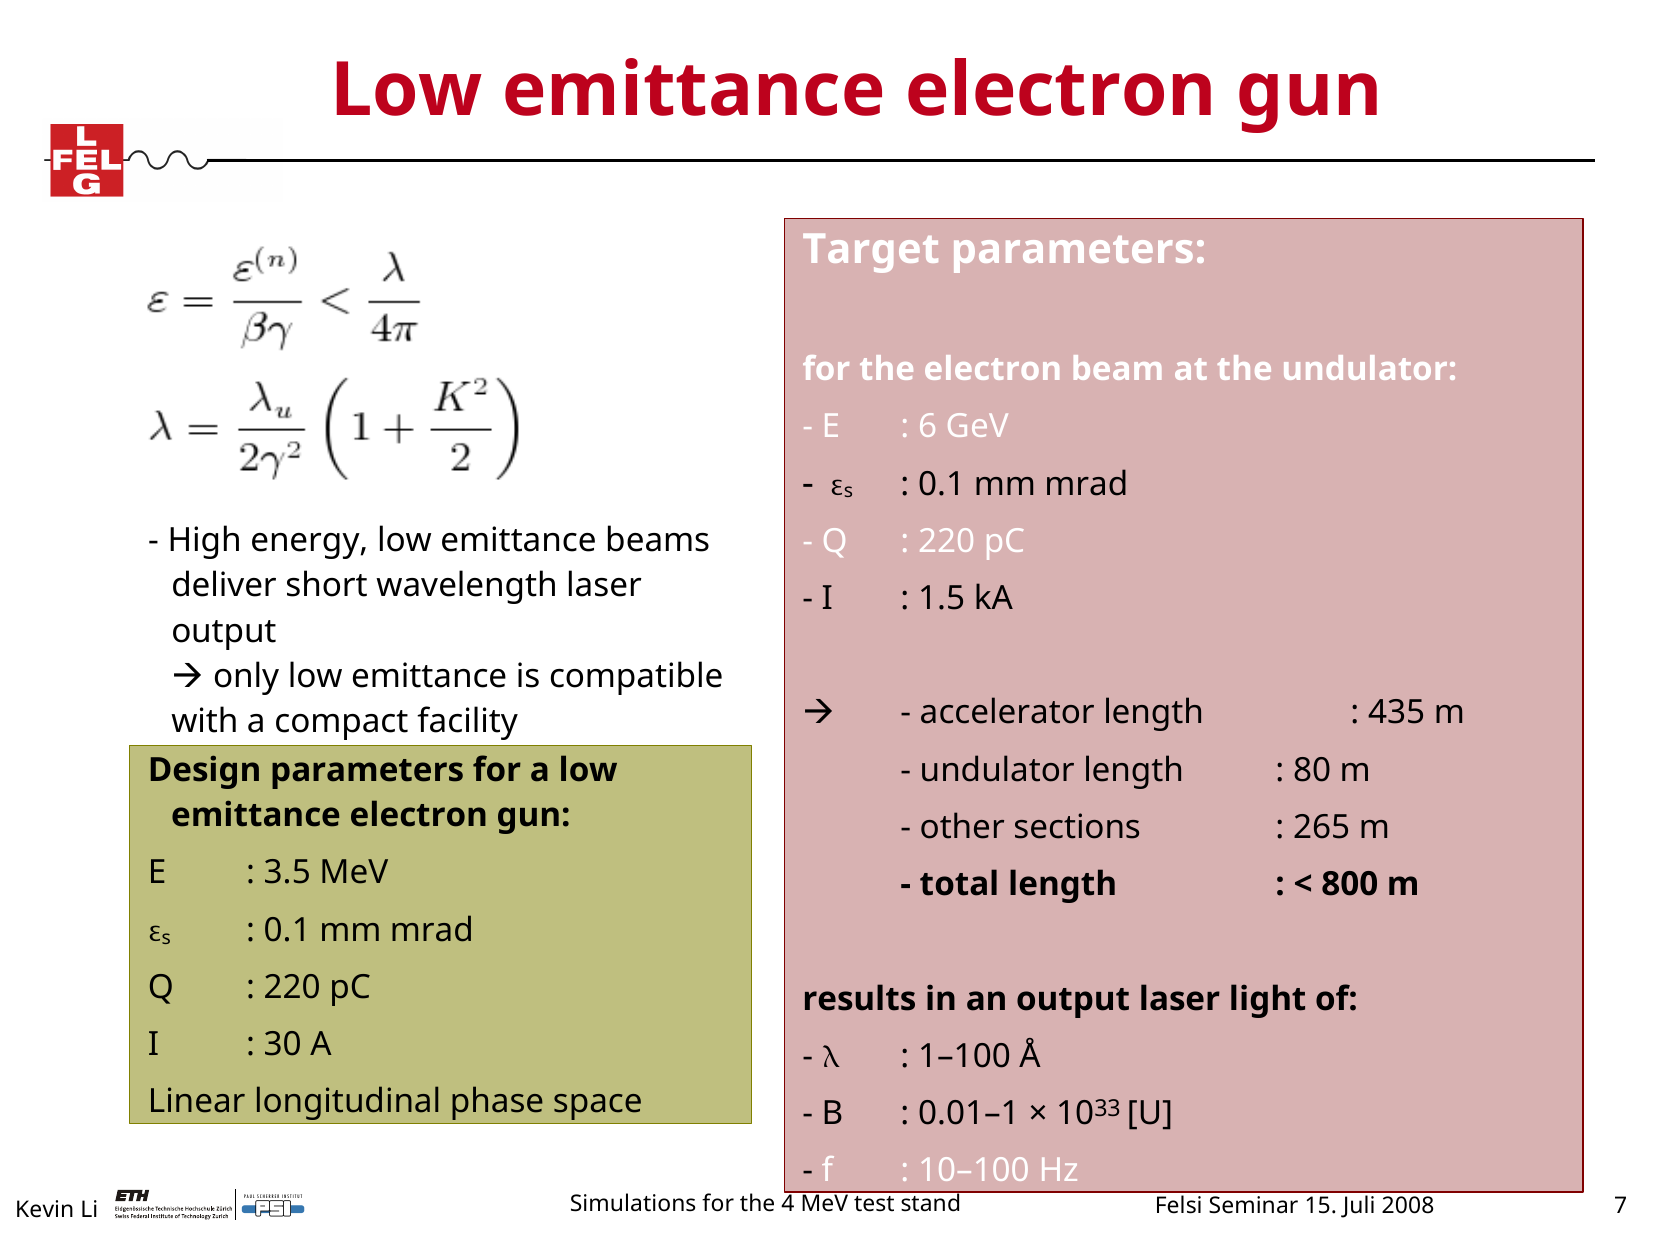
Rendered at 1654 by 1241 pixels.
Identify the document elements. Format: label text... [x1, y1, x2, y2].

picture [238, 1189, 308, 1220]
text_box - High energy, low emittance beams deliver short wavelength laser output  only low emittance is compatible with a compact facility [130, 515, 750, 671]
picture [42, 118, 283, 202]
picture [131, 227, 532, 498]
text_box Target parameters: for the electron beam at the undulator: - E : 6 GeV - s : 0.1 mm mrad - Q : 220 pC - I : 1.5 kA  - accelerator length : 435 m - undulator length : 80 m - other sections : 265 m - total length : < 800 m results in an output laser light of: -  : 1–100 Å - B : 0.01–1 × 1033 [U] - f : 10–100 Hz [784, 218, 1583, 1089]
title Low emittance electron gun [130, 17, 1583, 156]
text_box Design parameters for a low emittance electron gun: E : 3.5 MeV s : 0.1 mm mrad Q : 220 pC I : 30 A Linear longitudinal phase space [129, 745, 752, 1088]
